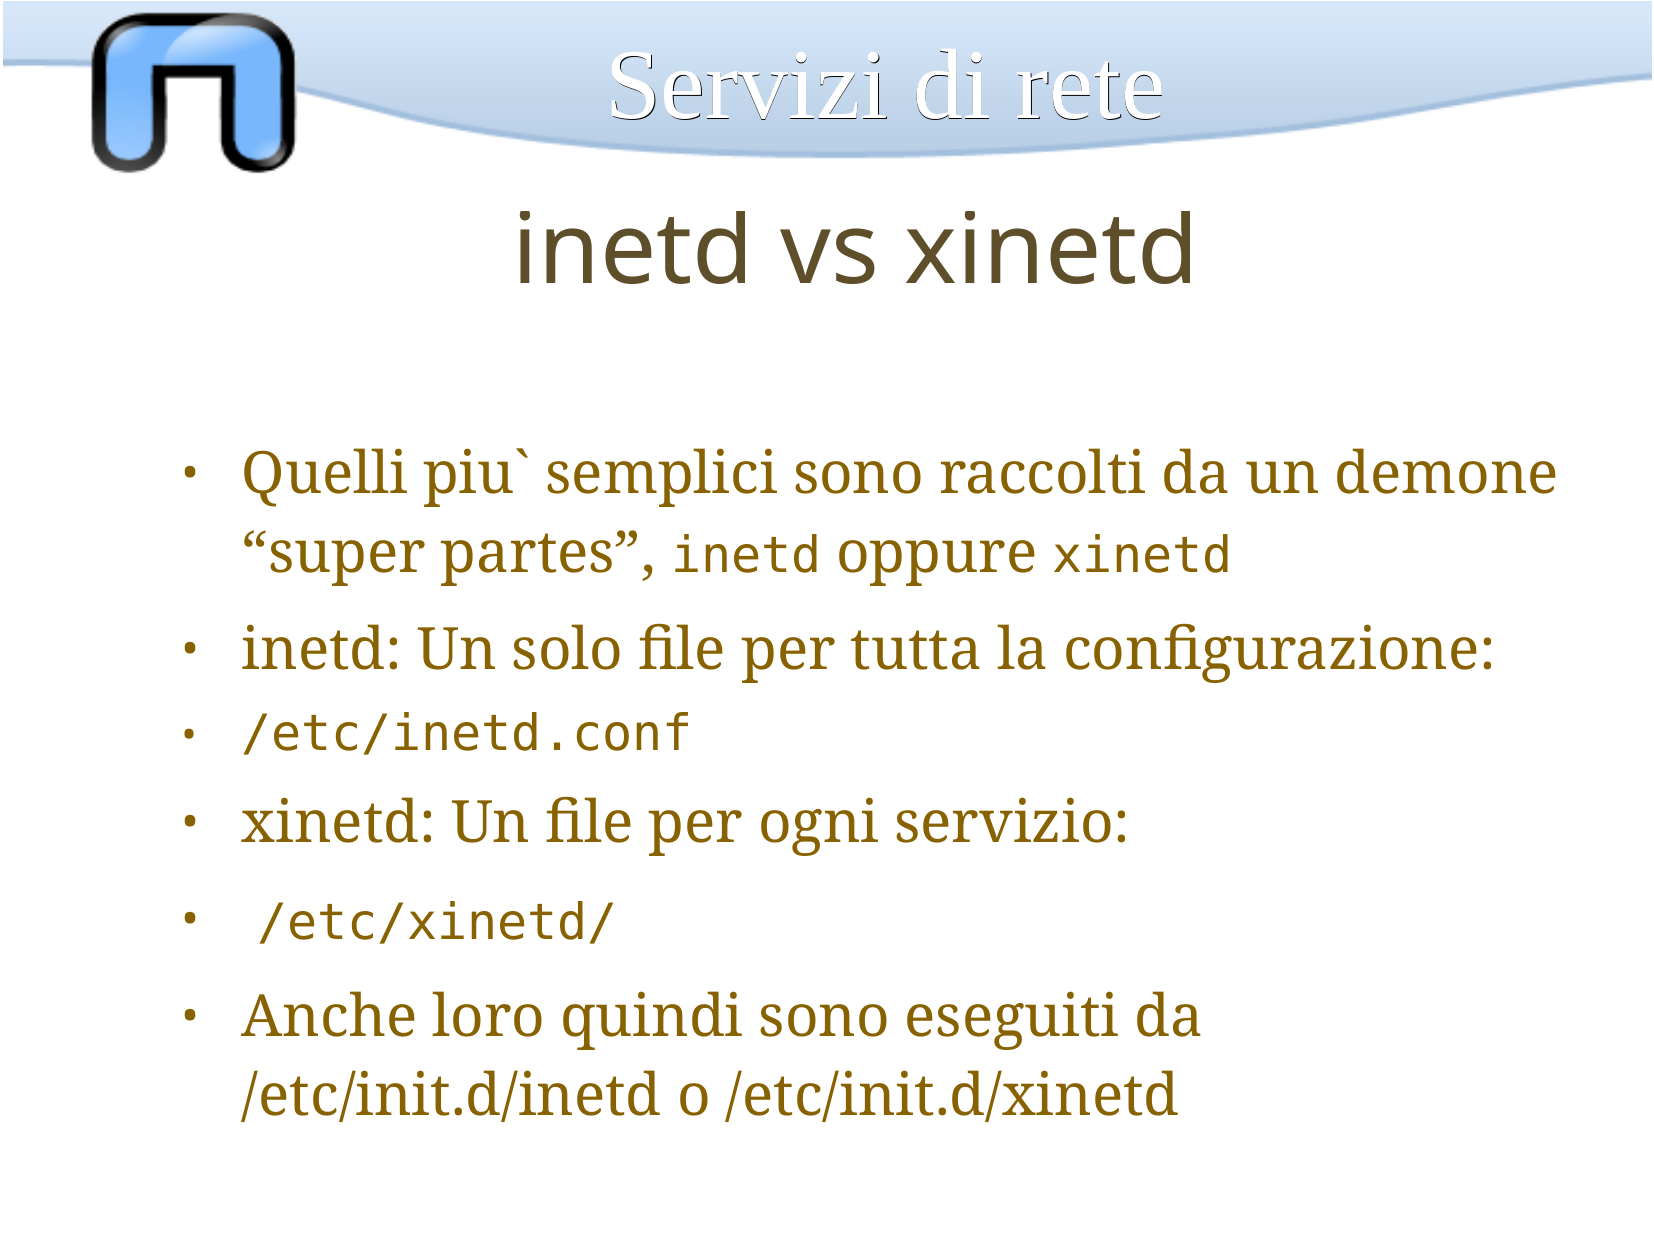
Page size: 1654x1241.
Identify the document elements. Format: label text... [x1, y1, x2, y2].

title inetd vs xinetd [147, 211, 1565, 408]
text_box Servizi di rete [590, 29, 1182, 266]
list Quelli piu` semplici sono raccolti da un demone “super partes”, inetd oppure xinetd inetd: Un solo file per tutta la configurazione: /etc/inetd.conf xinetd: Un file per ogni servizio: /etc/xinetd/ Anche loro quindi sono eseguiti da /etc/init.d/inetd o /etc/init.d/xinetd [147, 431, 1565, 1241]
picture [0, 0, 1654, 1241]
